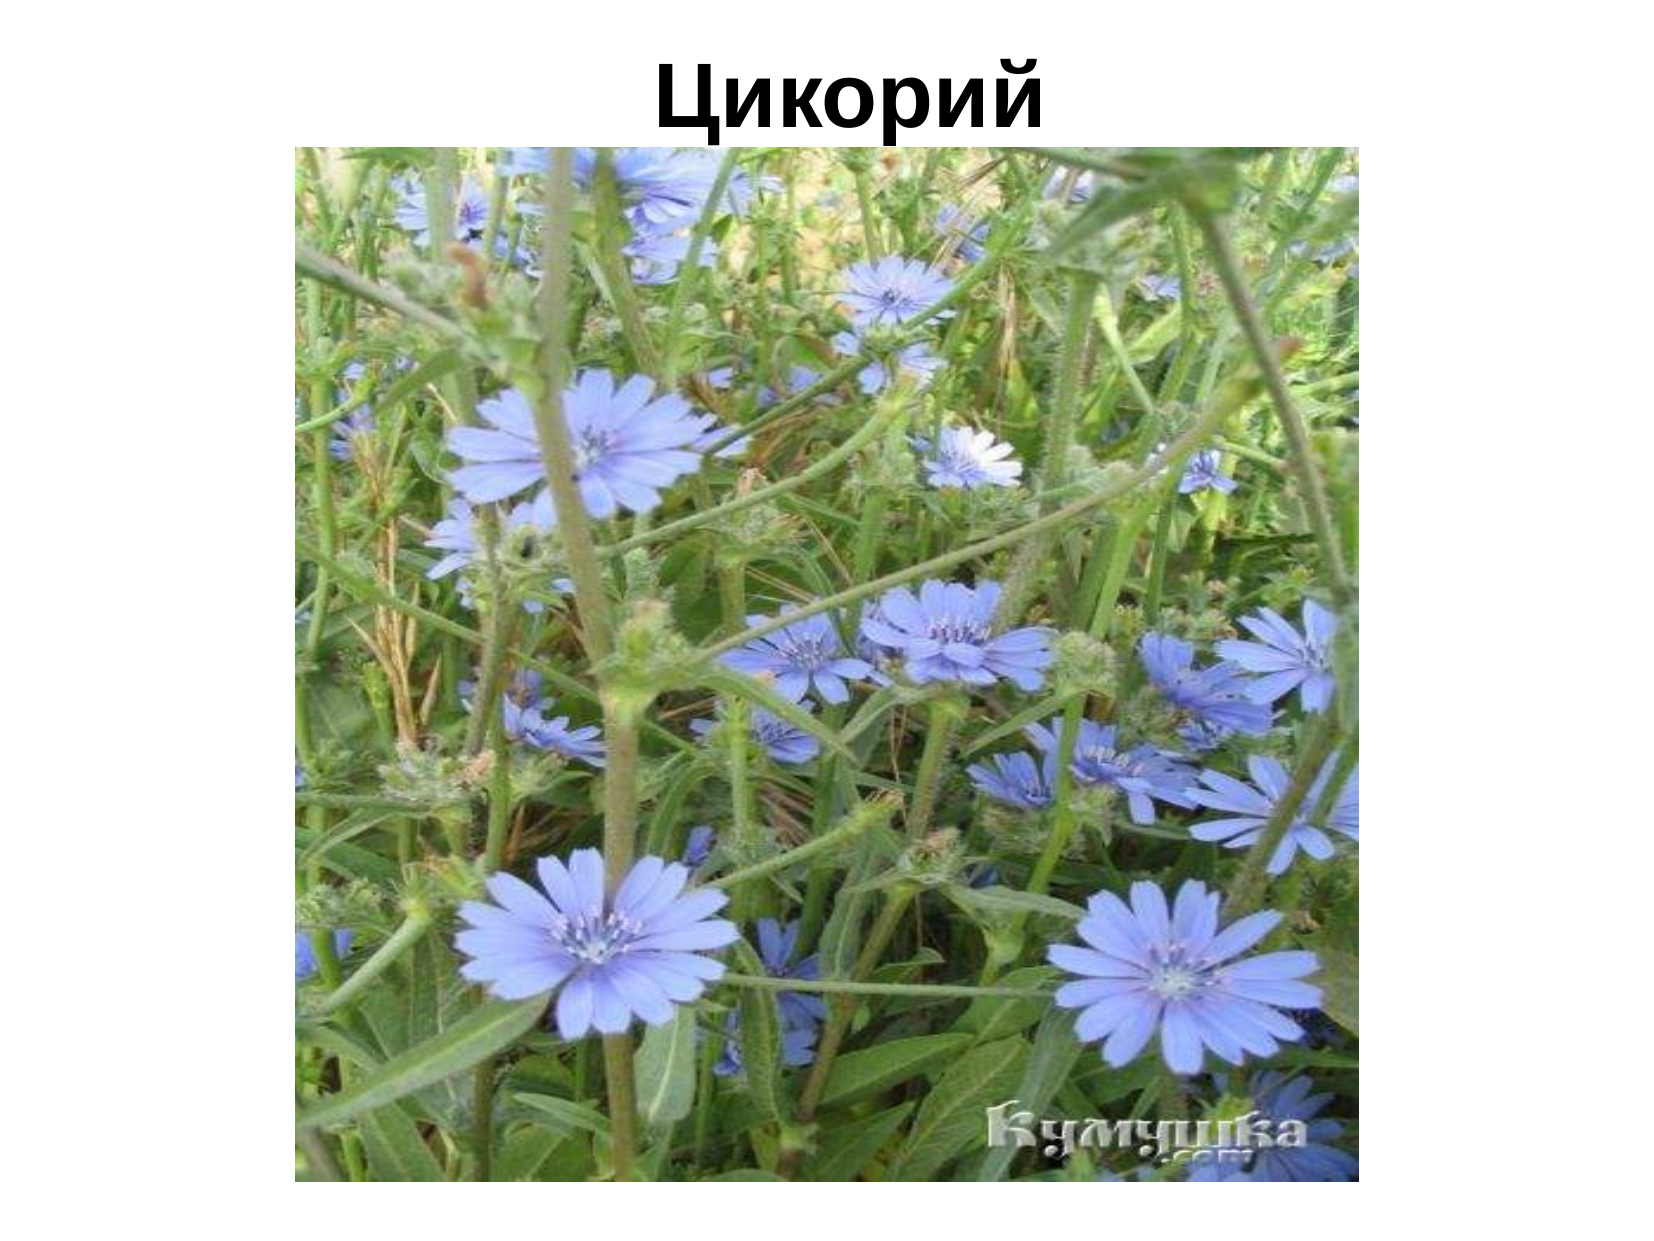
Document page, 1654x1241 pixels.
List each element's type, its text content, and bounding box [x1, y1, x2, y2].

title Цикорий [106, 0, 1595, 193]
picture [295, 193, 1359, 1182]
